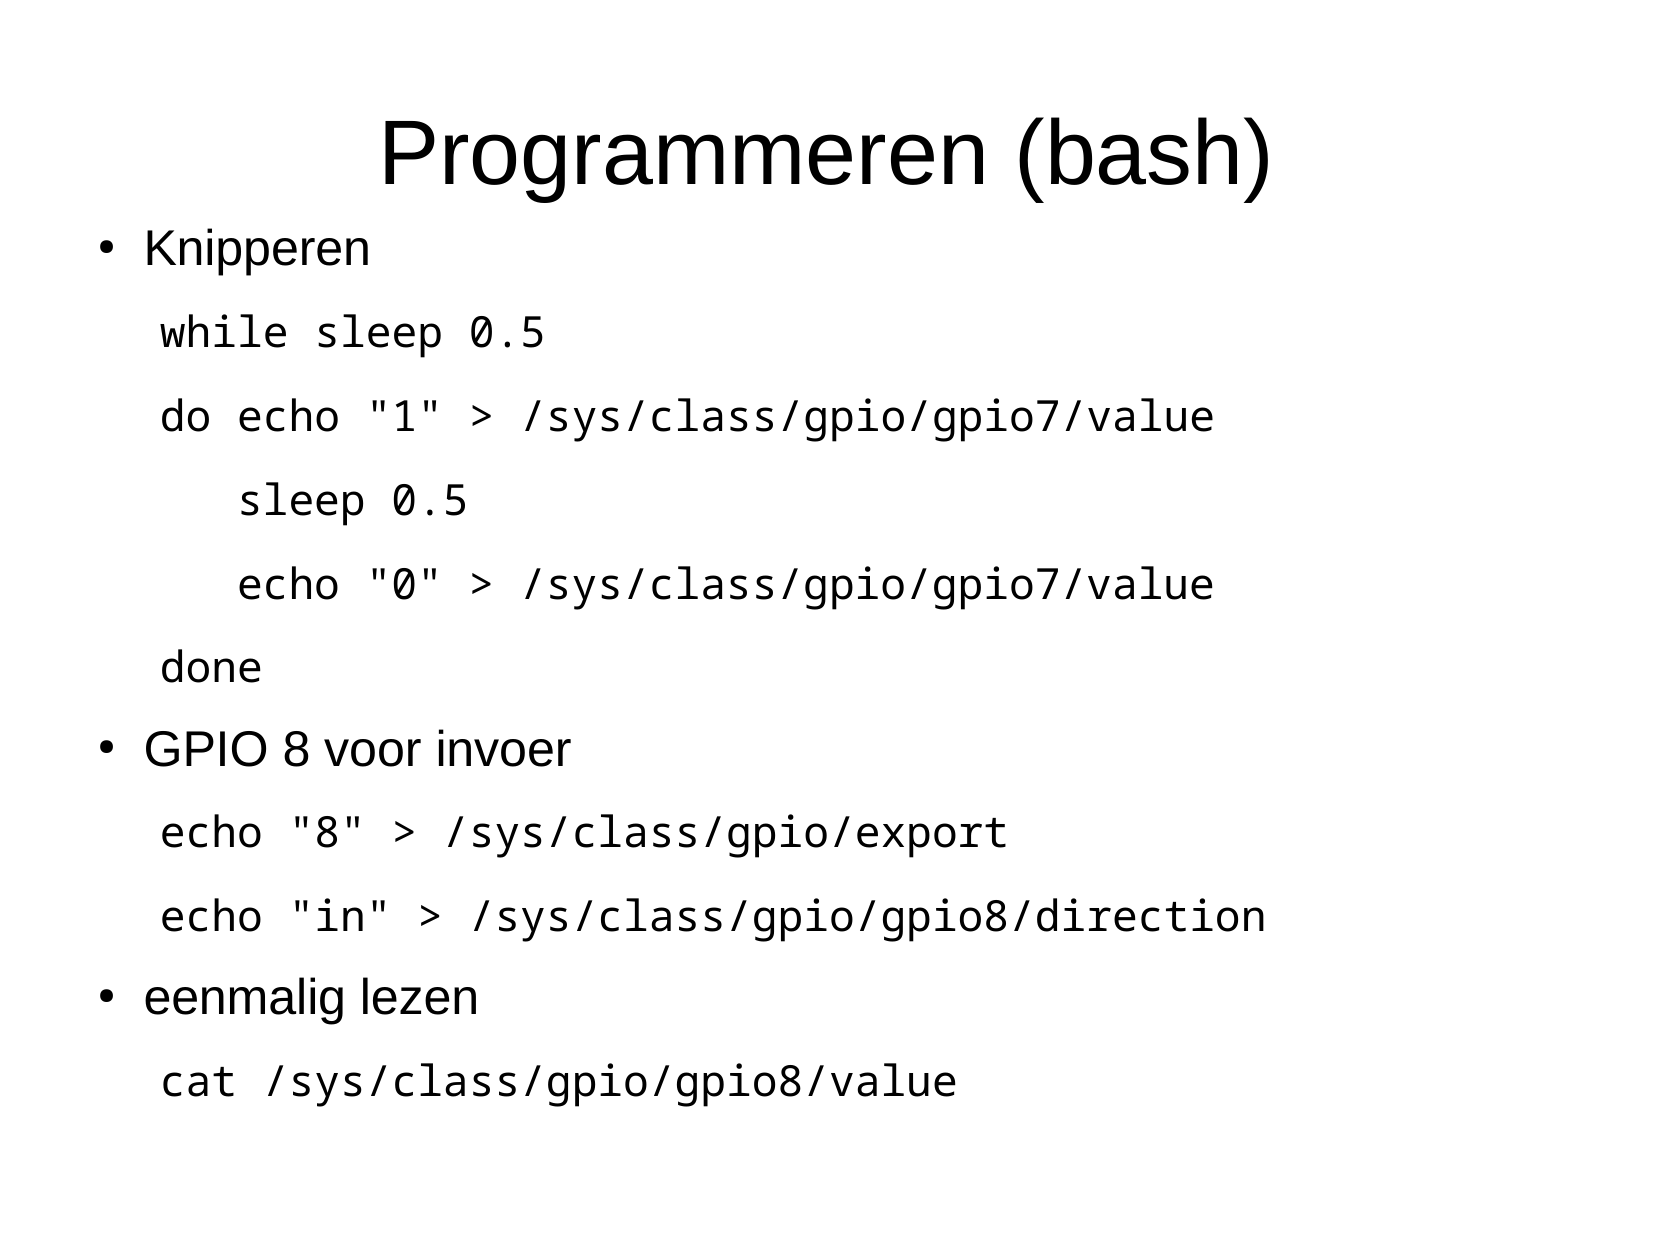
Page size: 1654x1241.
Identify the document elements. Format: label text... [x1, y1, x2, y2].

title Programmeren (bash) [82, 49, 1571, 257]
list Knipperen while sleep 0.5 do echo "1" > /sys/class/gpio/gpio7/value sleep 0.5 echo "0" > /sys/class/gpio/gpio7/value done GPIO 8 voor invoer echo "8" > /sys/class/gpio/export echo "in" > /sys/class/gpio/gpio8/direction eenmalig lezen cat /sys/class/gpio/gpio8/value [82, 220, 1538, 1111]
